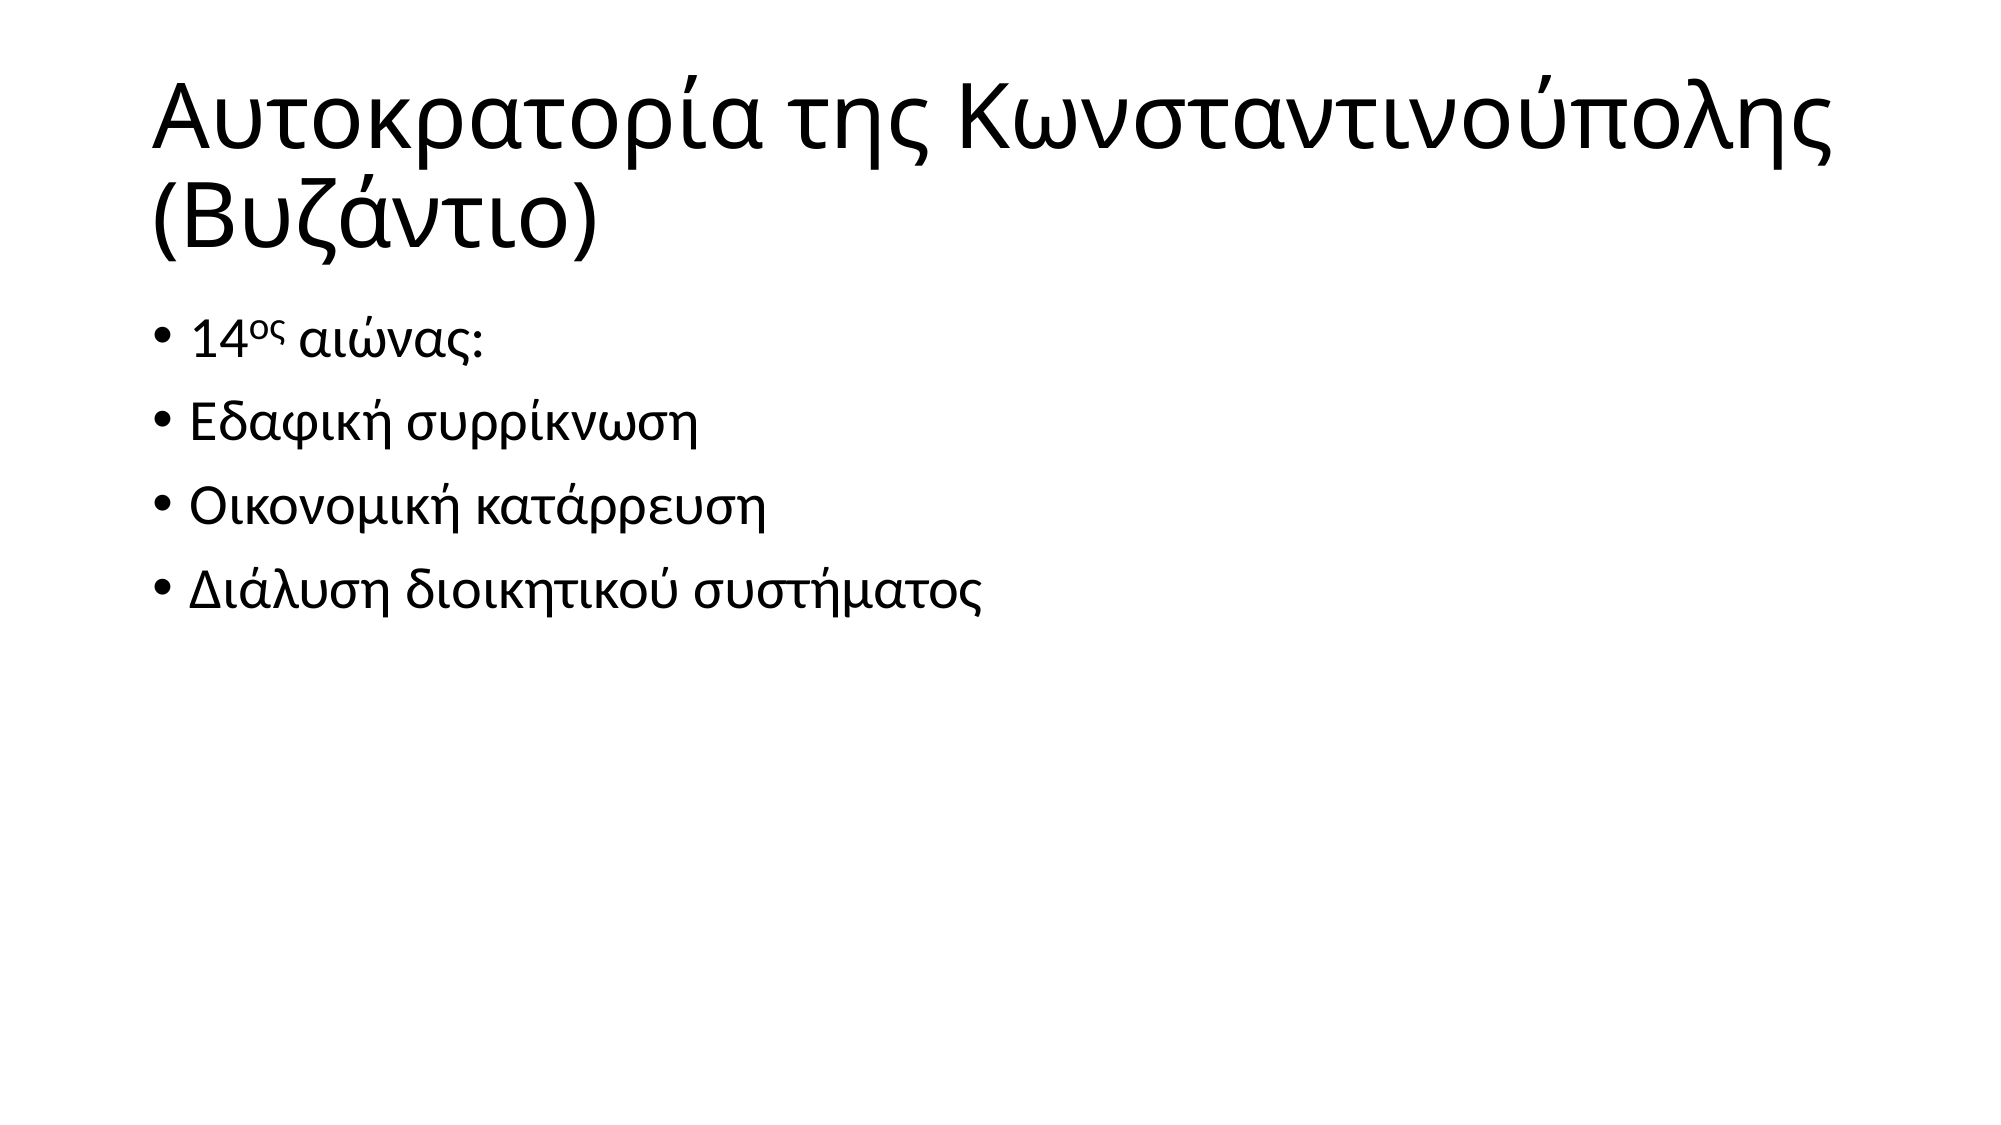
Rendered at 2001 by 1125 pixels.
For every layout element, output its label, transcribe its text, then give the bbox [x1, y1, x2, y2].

title Αυτοκρατορία της Κωνσταντινούπολης (Βυζάντιο) [137, 59, 1863, 278]
list 14ος αιώνας: Εδαφική συρρίκνωση Οικονομική κατάρρευση Διάλυση διοικητικού συστήματος [137, 299, 1863, 1014]
